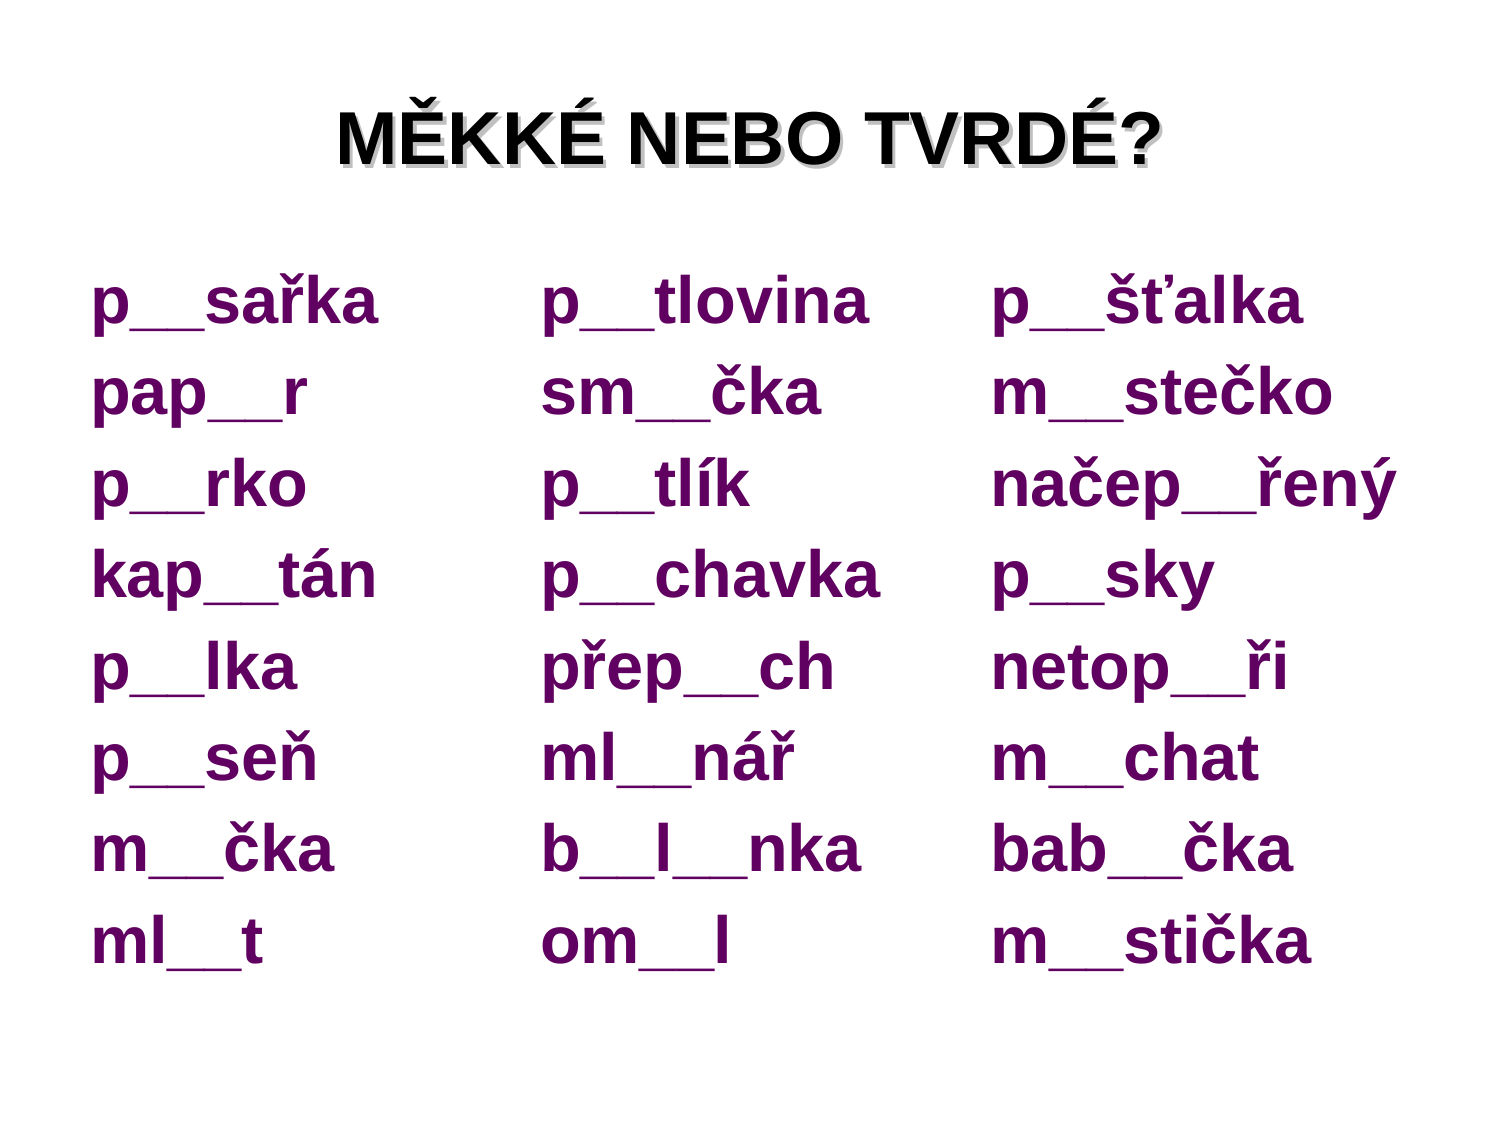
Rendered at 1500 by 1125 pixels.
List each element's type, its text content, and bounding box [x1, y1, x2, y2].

list p__sařka p__tlovina p__šťalka pap__r sm__čka m__stečko p__rko p__tlík načep__řený kap__tán p__chavka p__sky p__lka přep__ch netop__ři p__seň ml__nář m__chat m__čka b__l__nka bab__čka ml__t om__l m__stička [75, 255, 1426, 1071]
title MĚKKÉ NEBO TVRDÉ? [75, 45, 1426, 233]
